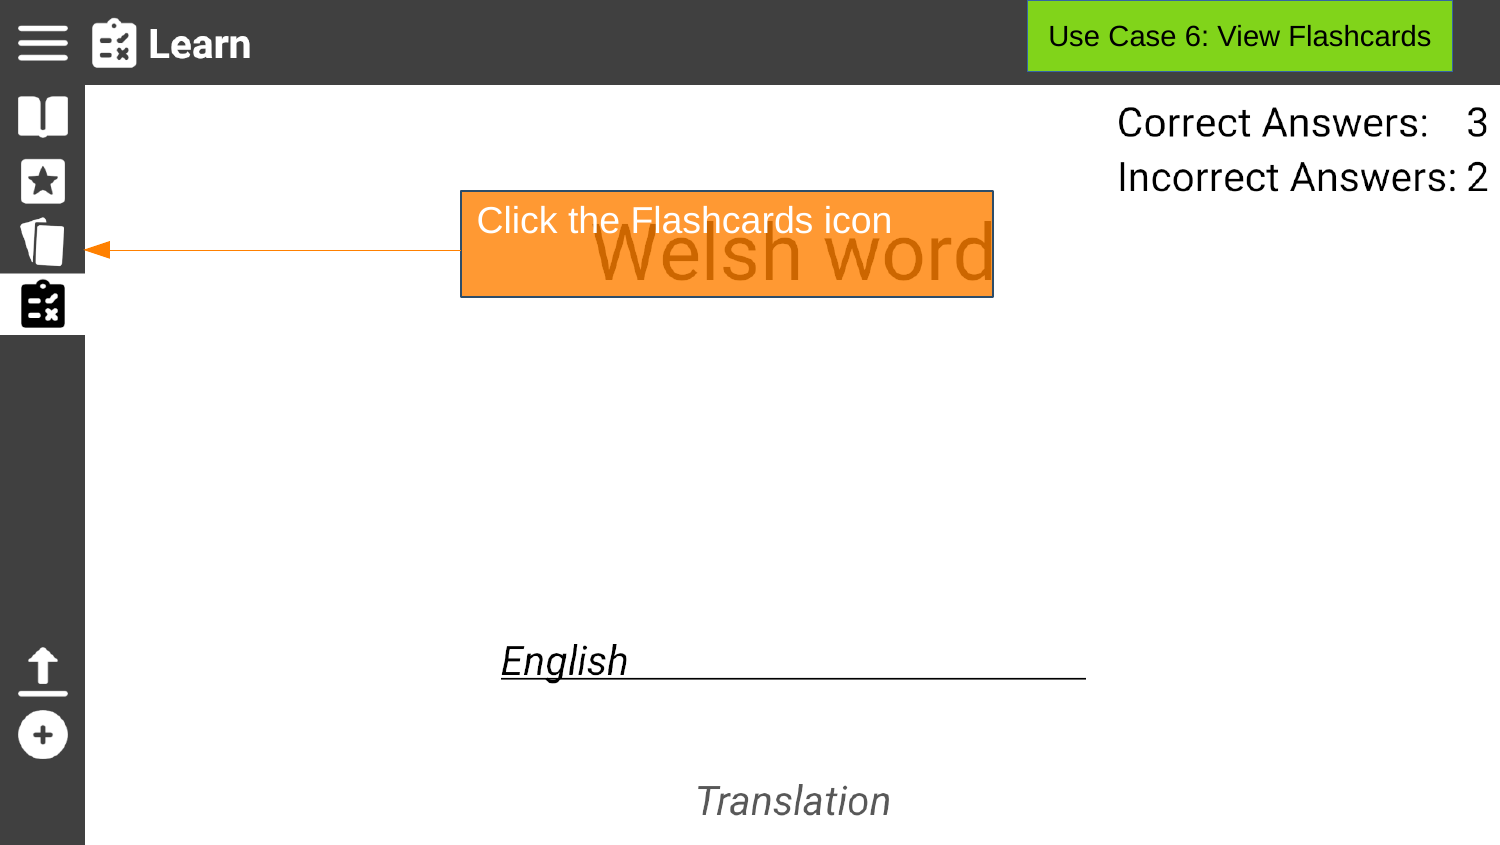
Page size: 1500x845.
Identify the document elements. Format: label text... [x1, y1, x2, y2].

text_box Click the Flashcards icon [460, 190, 993, 298]
picture [0, 0, 1500, 845]
text_box Use Case 6: View Flashcards [1027, 0, 1453, 72]
